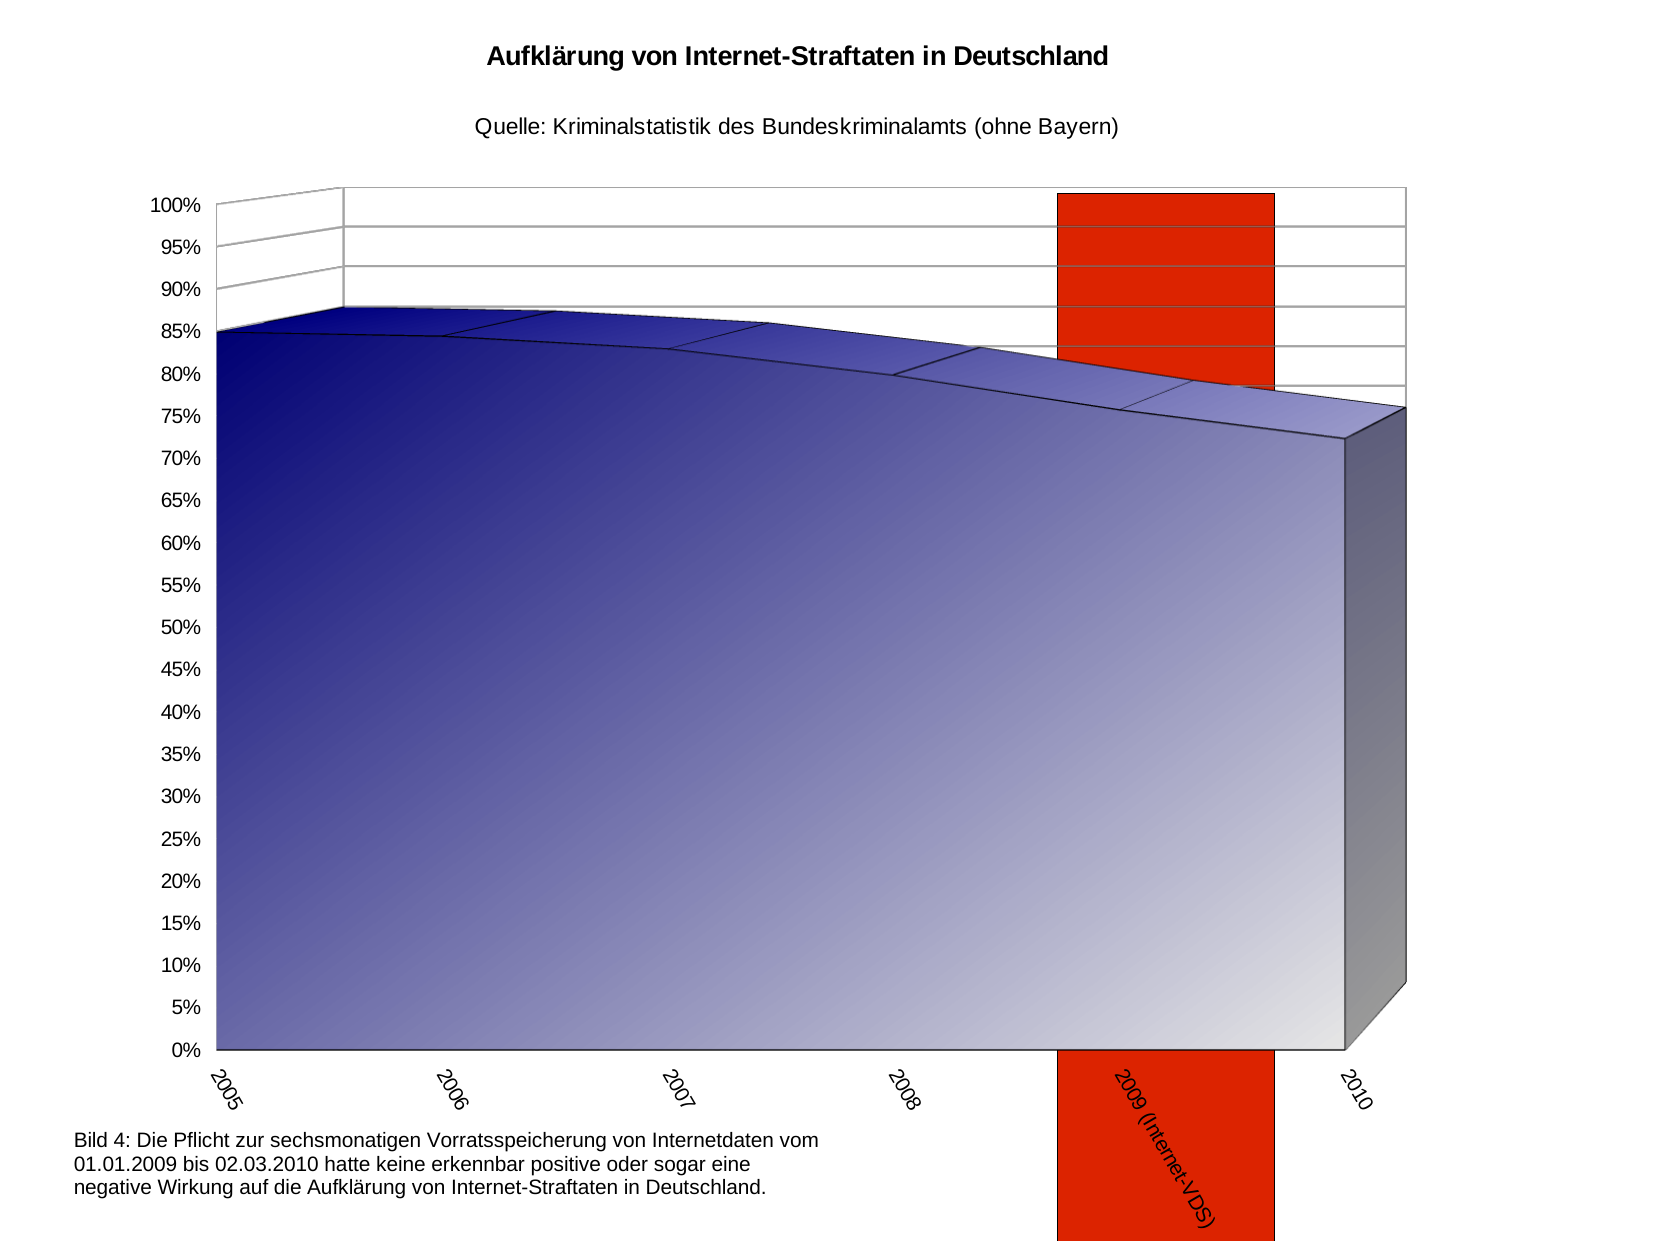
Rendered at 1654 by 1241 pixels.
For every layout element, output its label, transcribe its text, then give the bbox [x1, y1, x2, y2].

chart [59, 0, 1536, 1241]
text_box Bild 4: Die Pflicht zur sechsmonatigen Vorratsspeicherung von Internetdaten vom 01.01.2009 bis 02.03.2010 hatte keine erkennbar positive oder sogar eine negative Wirkung auf die Aufklärung von Internet-Straftaten in Deutschland. [59, 1122, 841, 1241]
